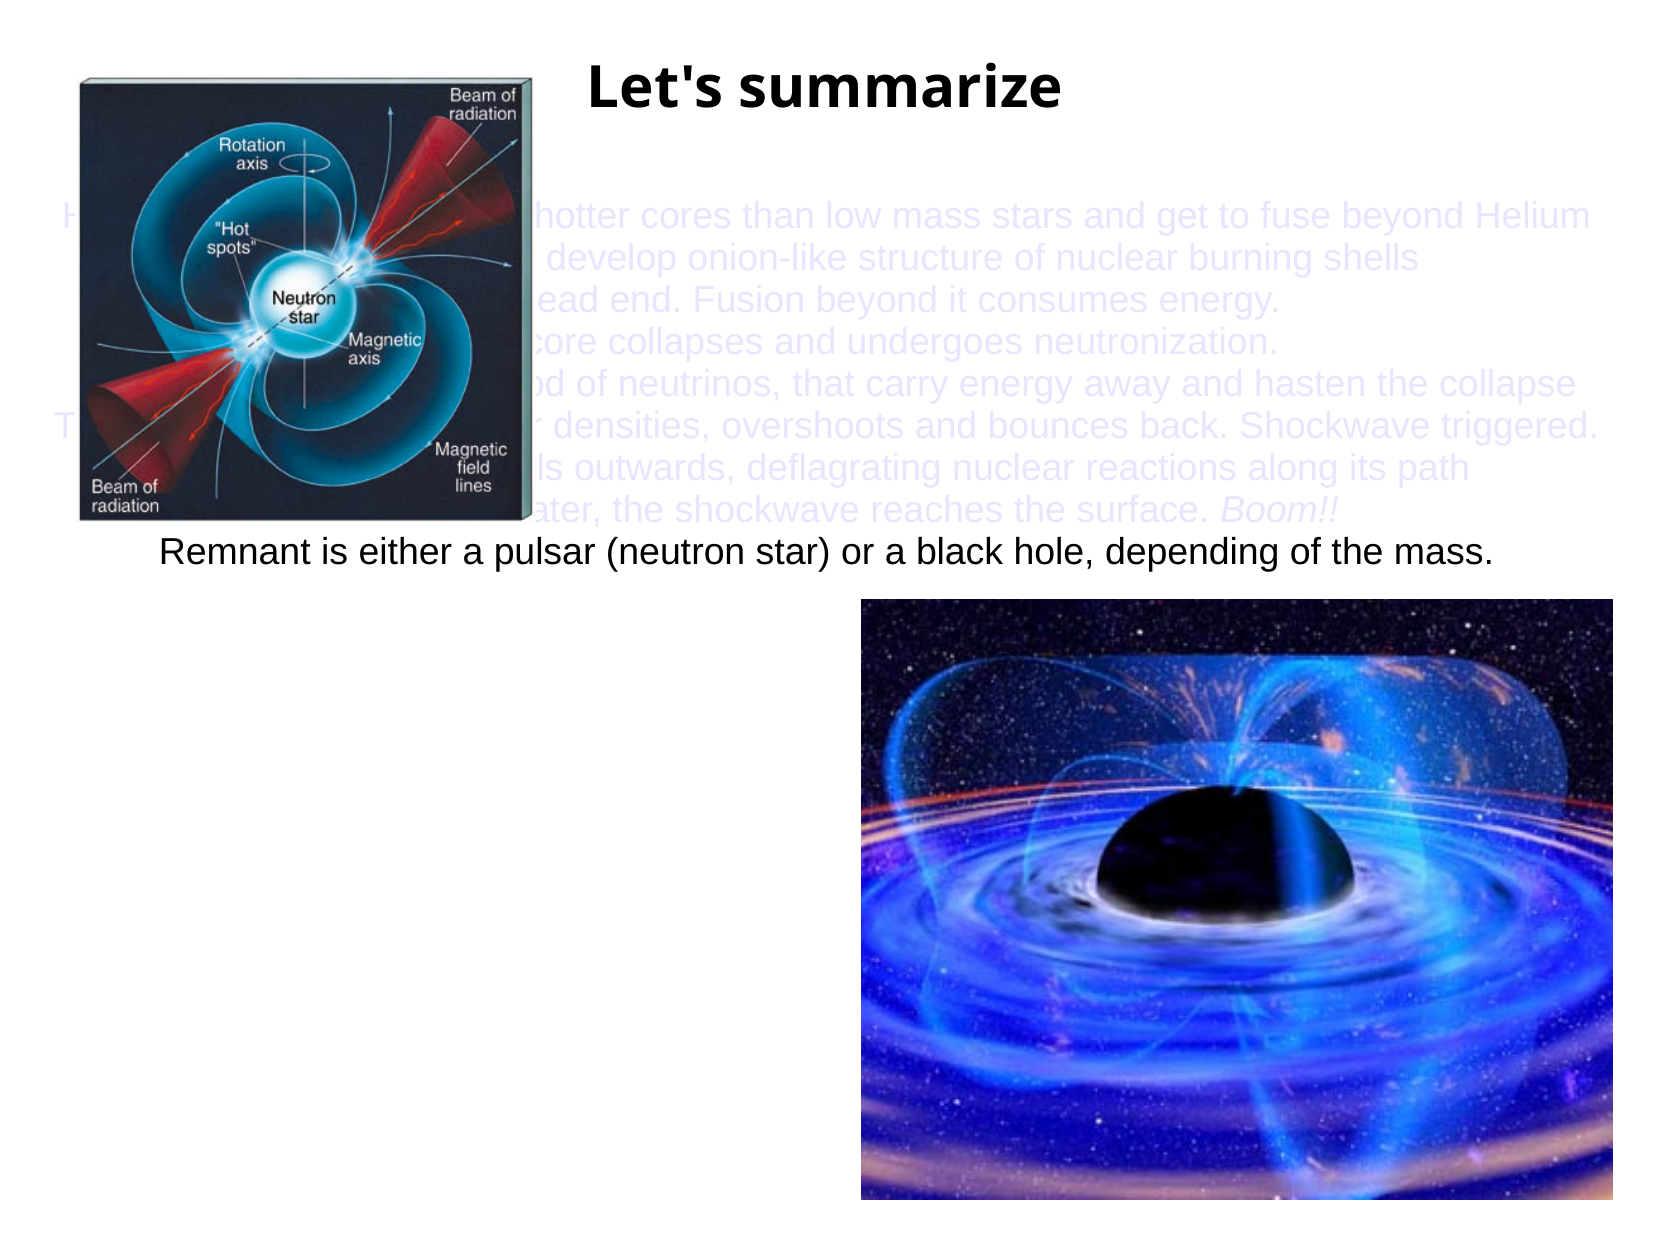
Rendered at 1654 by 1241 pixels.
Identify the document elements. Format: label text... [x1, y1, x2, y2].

text_box High mass stars have much hotter cores than low mass stars and get to fuse beyond Helium Higher mass stars develop onion-like structure of nuclear burning shells Iron is a dead end. Fusion beyond it consumes energy. The Iron core collapses and undergoes neutronization. Urca process produce a flood of neutrinos, that carry energy away and hasten the collapse The core collapses to nuclear densities, overshoots and bounces back. Shockwave triggered. The shockwave travels outwards, deflagrating nuclear reactions along its path A few hours later, the shockwave reaches the surface. Boom!! Remnant is either a pulsar (neutron star) or a black hole, depending of the mass. [0, 187, 1654, 623]
text_box Let's summarize [262, 37, 1388, 134]
picture [75, 74, 536, 526]
picture [861, 599, 1613, 1201]
